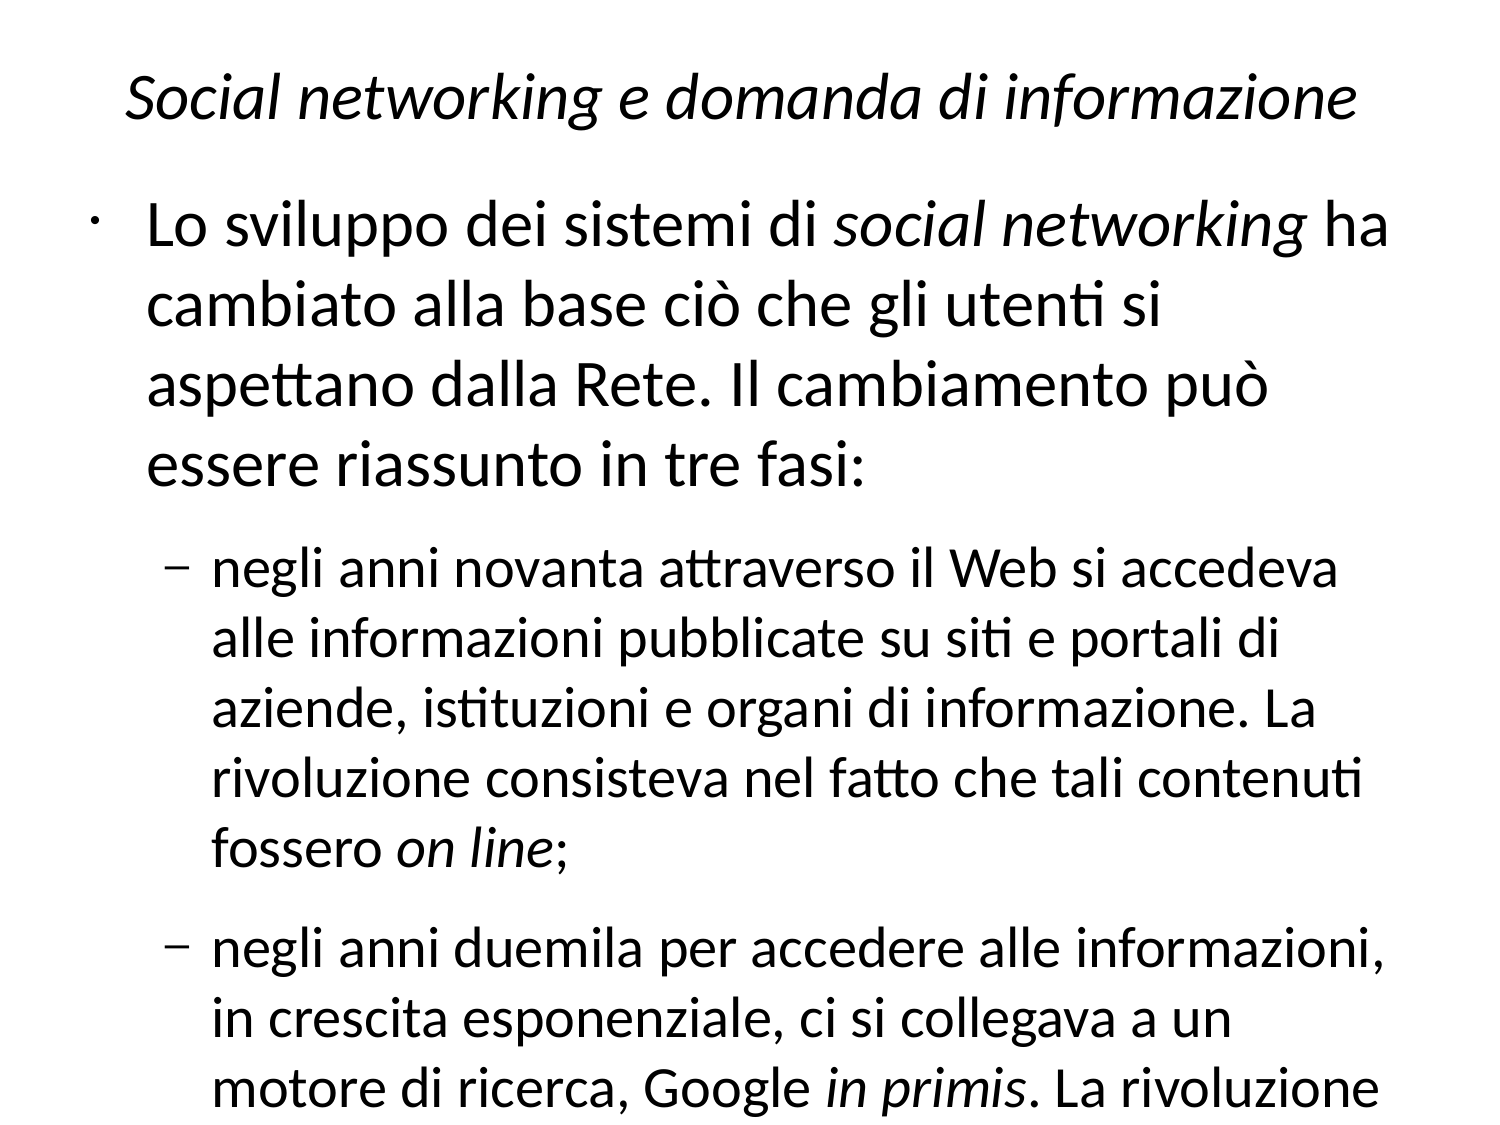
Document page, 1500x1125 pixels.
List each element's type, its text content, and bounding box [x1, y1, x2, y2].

title Social networking e domanda di informazione [75, 45, 1425, 172]
list Lo sviluppo dei sistemi di social networking ha cambiato alla base ciò che gli utenti si aspettano dalla Rete. Il cambiamento può essere riassunto in tre fasi: negli anni novanta attraverso il Web si accedeva alle informazioni pubblicate su siti e portali di aziende, istituzioni e organi di informazione. La rivoluzione consisteva nel fatto che tali contenuti fossero on line; negli anni duemila per accedere alle informazioni, in crescita esponenziale, ci si collegava a un motore di ricerca, Google in primis. La rivoluzione consisteva nella nascita dei primi intermediari on line dell’informazione (i cosiddetti infomediari), che ne rendevano più facile l’identificazione; oggi l’accesso e la selezione dei contenuti, la cui crescita è inarrestabile, sempre più spesso passano dai social network. Le ricerche dimostrano che oltre i due terzi delle informazioni che raggiungono l’utenza sono veicolati non dai motori di ricerca, ma dai propri contatti virtuali [75, 172, 1425, 1005]
